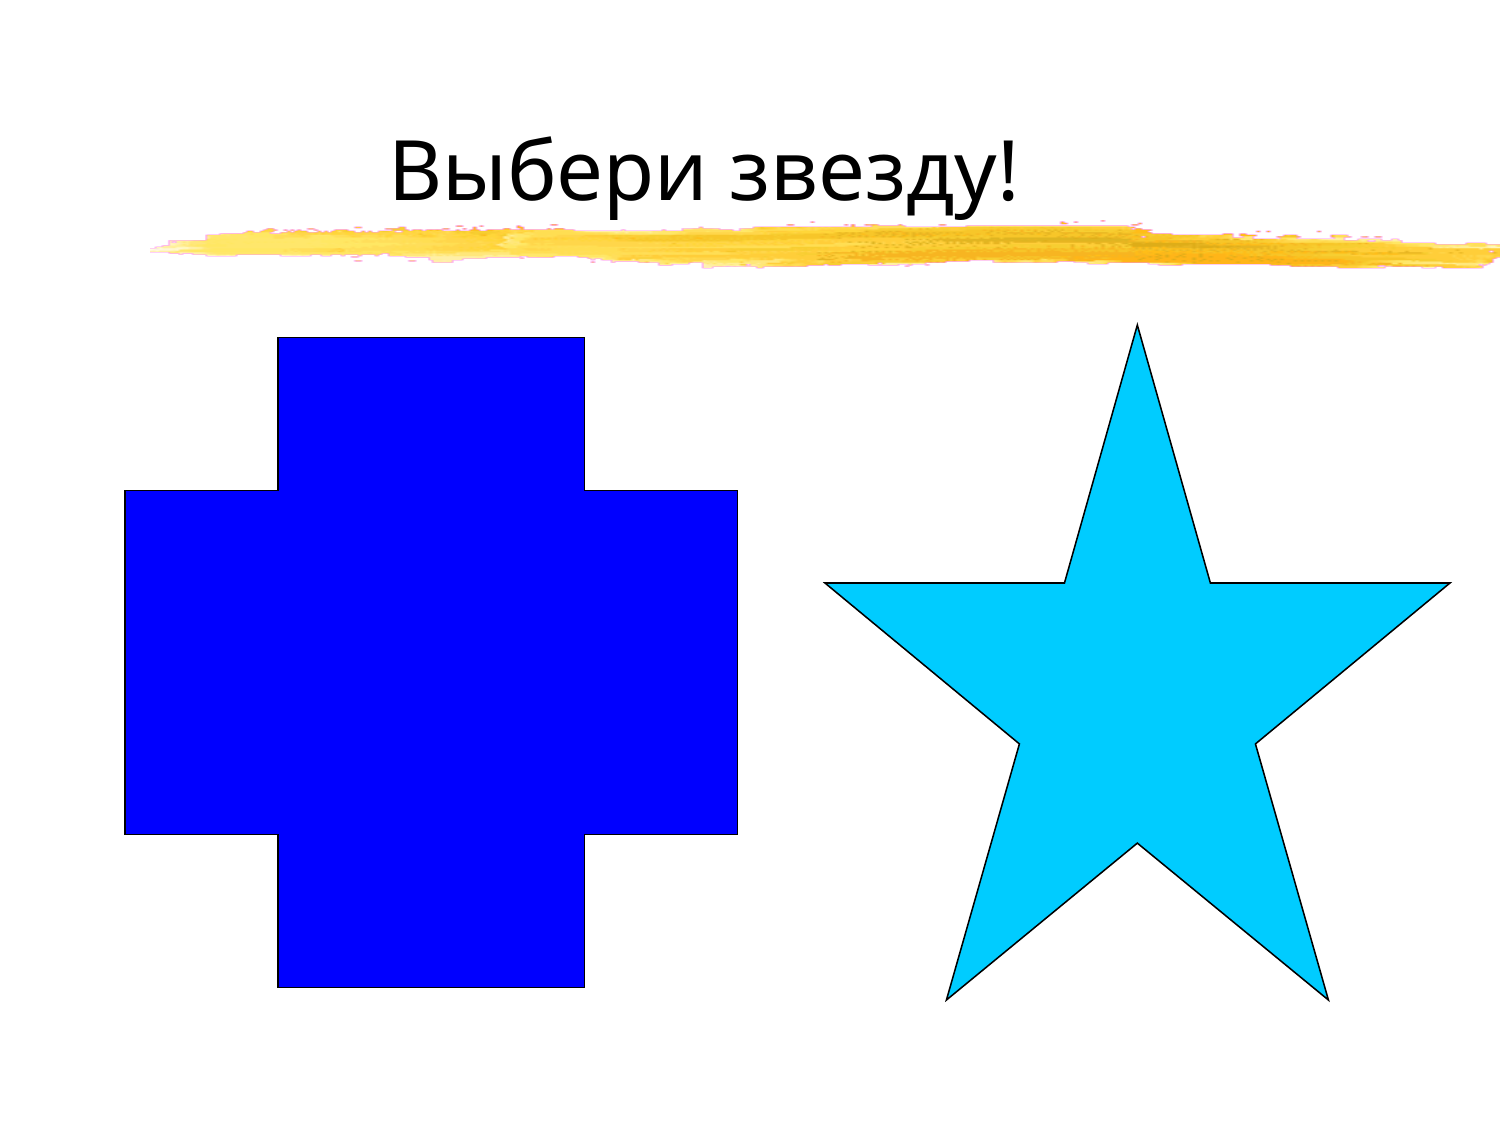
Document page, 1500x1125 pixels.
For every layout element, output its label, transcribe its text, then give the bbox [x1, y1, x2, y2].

text_box [824, 324, 1450, 1001]
picture [150, 215, 1500, 279]
title Выбери звезду! [66, 37, 1342, 225]
text_box [124, 337, 738, 988]
